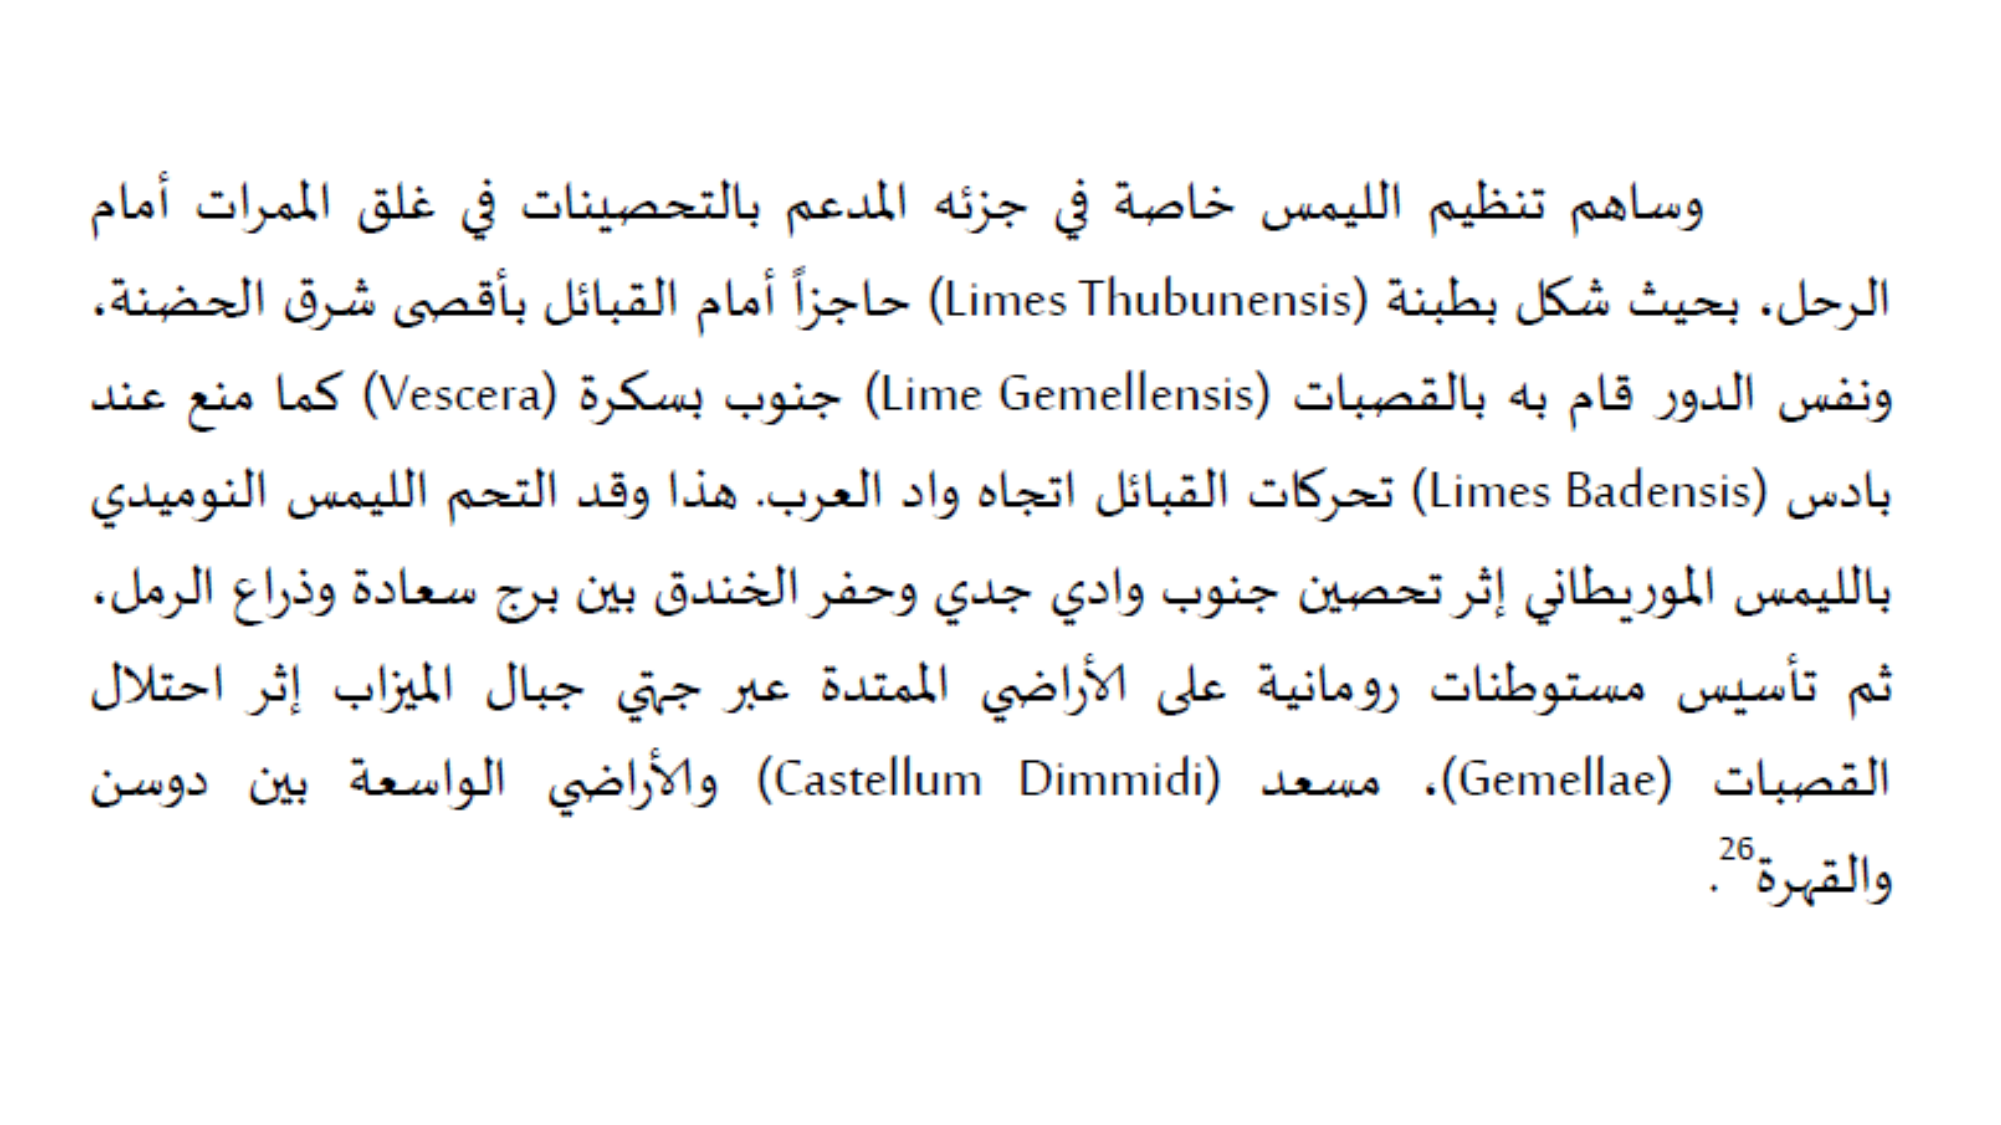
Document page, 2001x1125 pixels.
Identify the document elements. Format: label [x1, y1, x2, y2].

picture [43, 152, 1904, 917]
